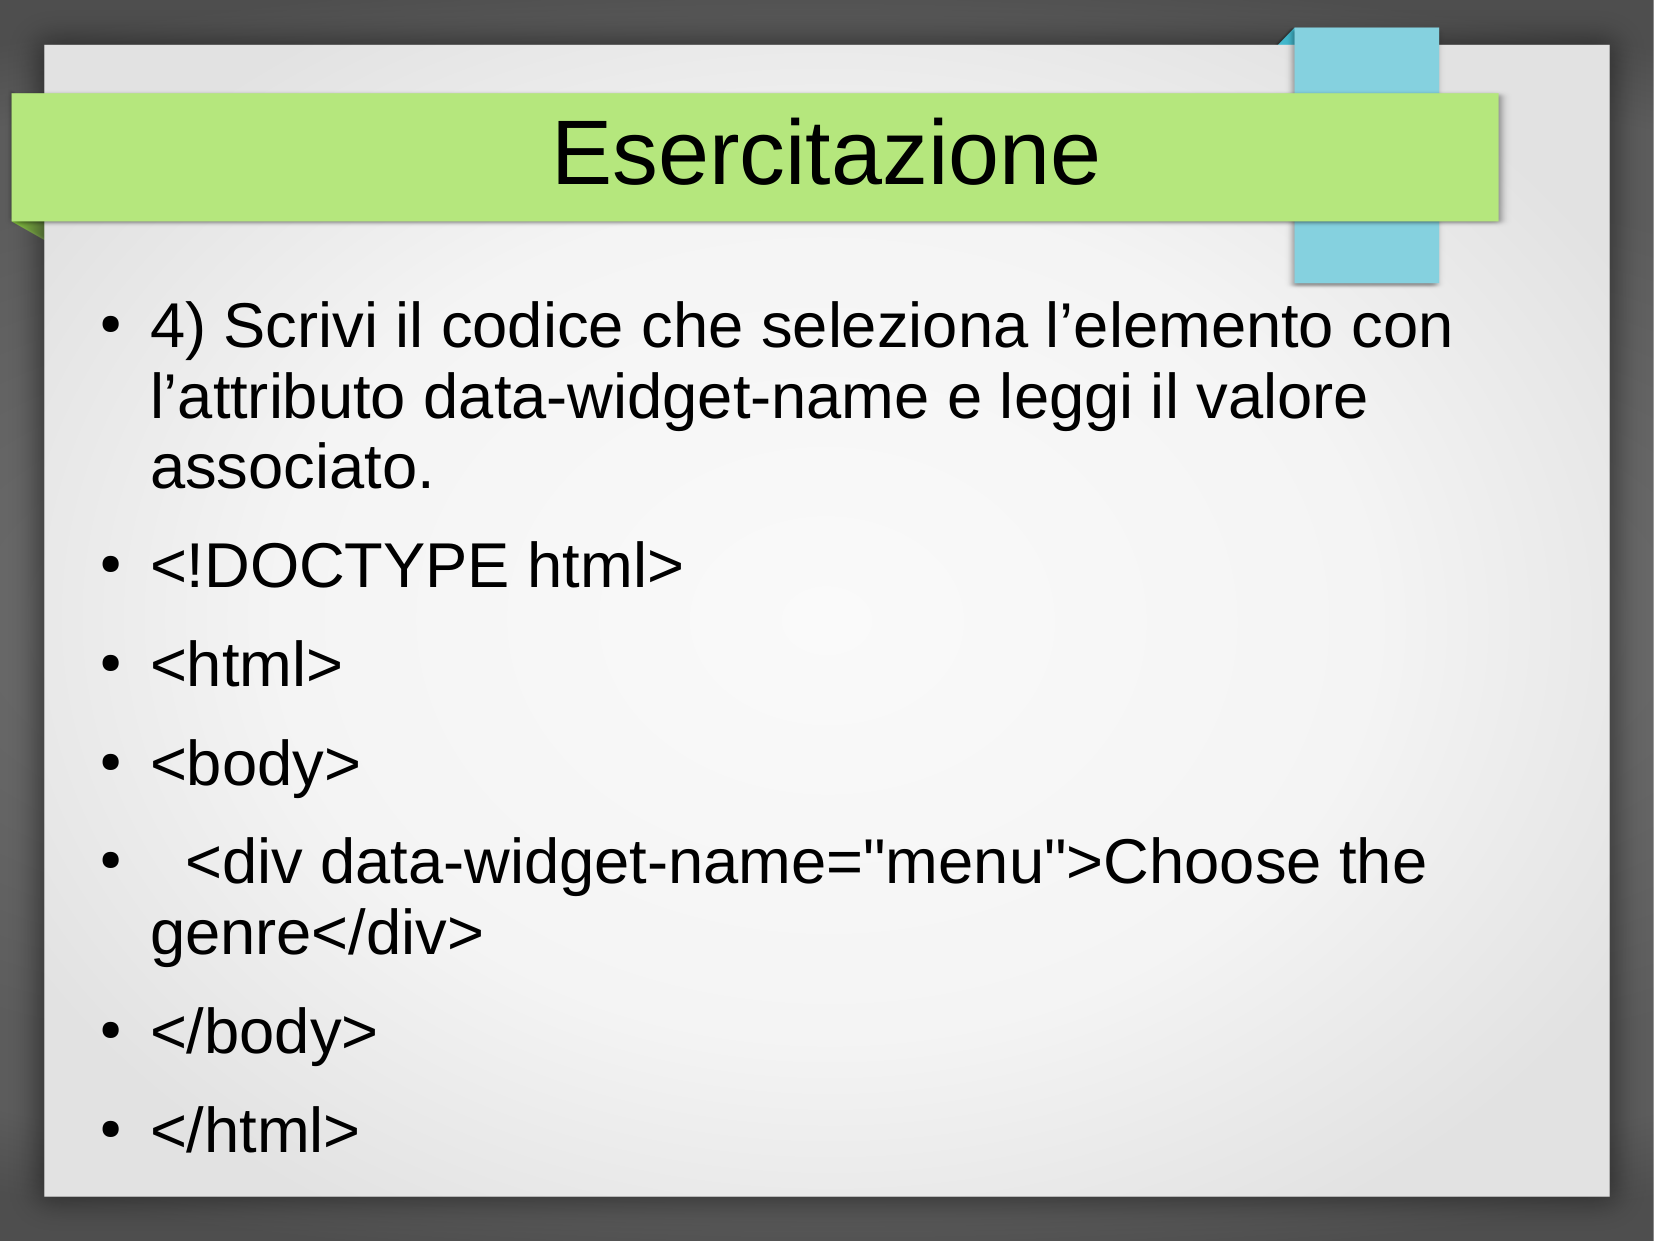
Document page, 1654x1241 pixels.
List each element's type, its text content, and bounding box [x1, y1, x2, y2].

picture [0, 0, 1654, 1241]
list 4) Scrivi il codice che seleziona l’elemento con l’attributo data-widget-name e leggi il valore associato. <!DOCTYPE html> <html> <body> <div data-widget-name="menu">Choose the genre</div> </body> </html> [82, 290, 1571, 1170]
title Esercitazione [82, 49, 1571, 257]
